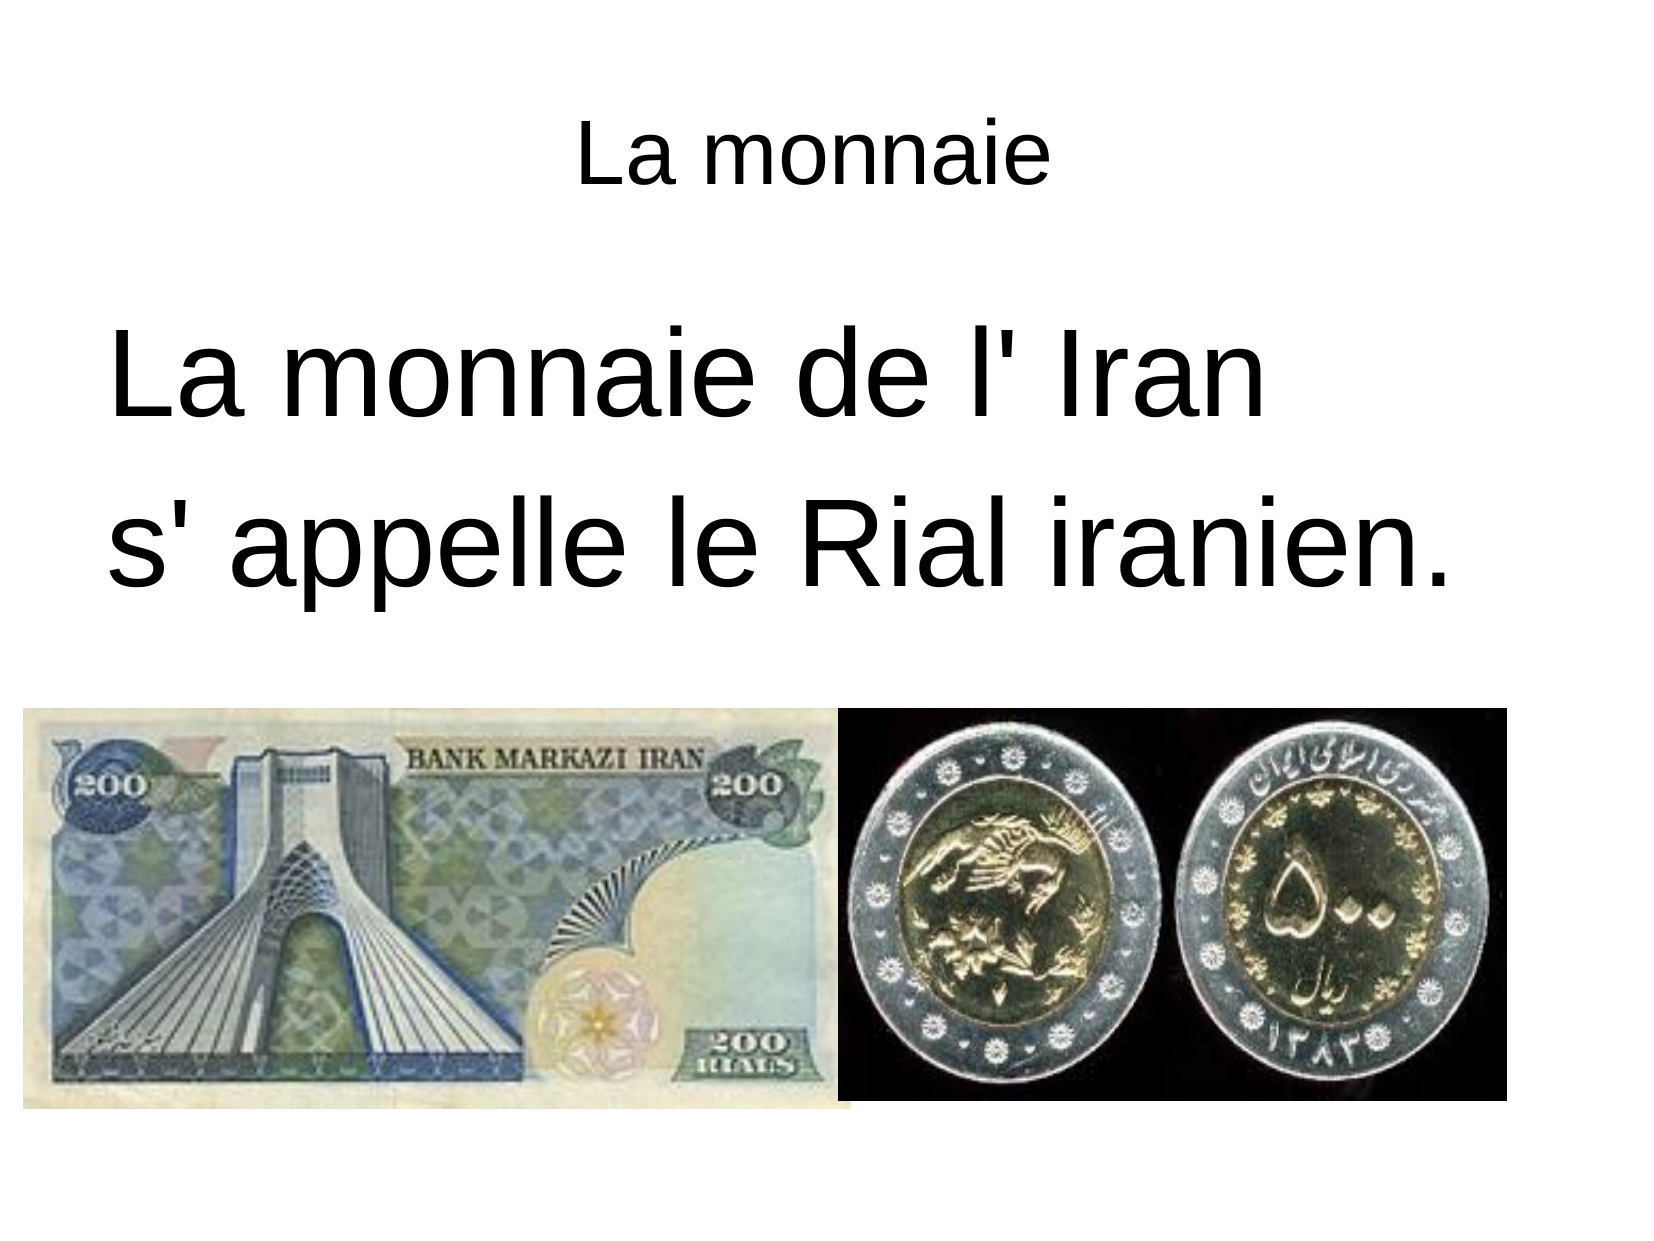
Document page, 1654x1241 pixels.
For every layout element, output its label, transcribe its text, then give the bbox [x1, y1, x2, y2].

list La monnaie de l' Iran s' appelle le Rial iranien. [35, 303, 1524, 1123]
picture [23, 708, 1507, 1109]
title La monnaie [82, 49, 1571, 257]
